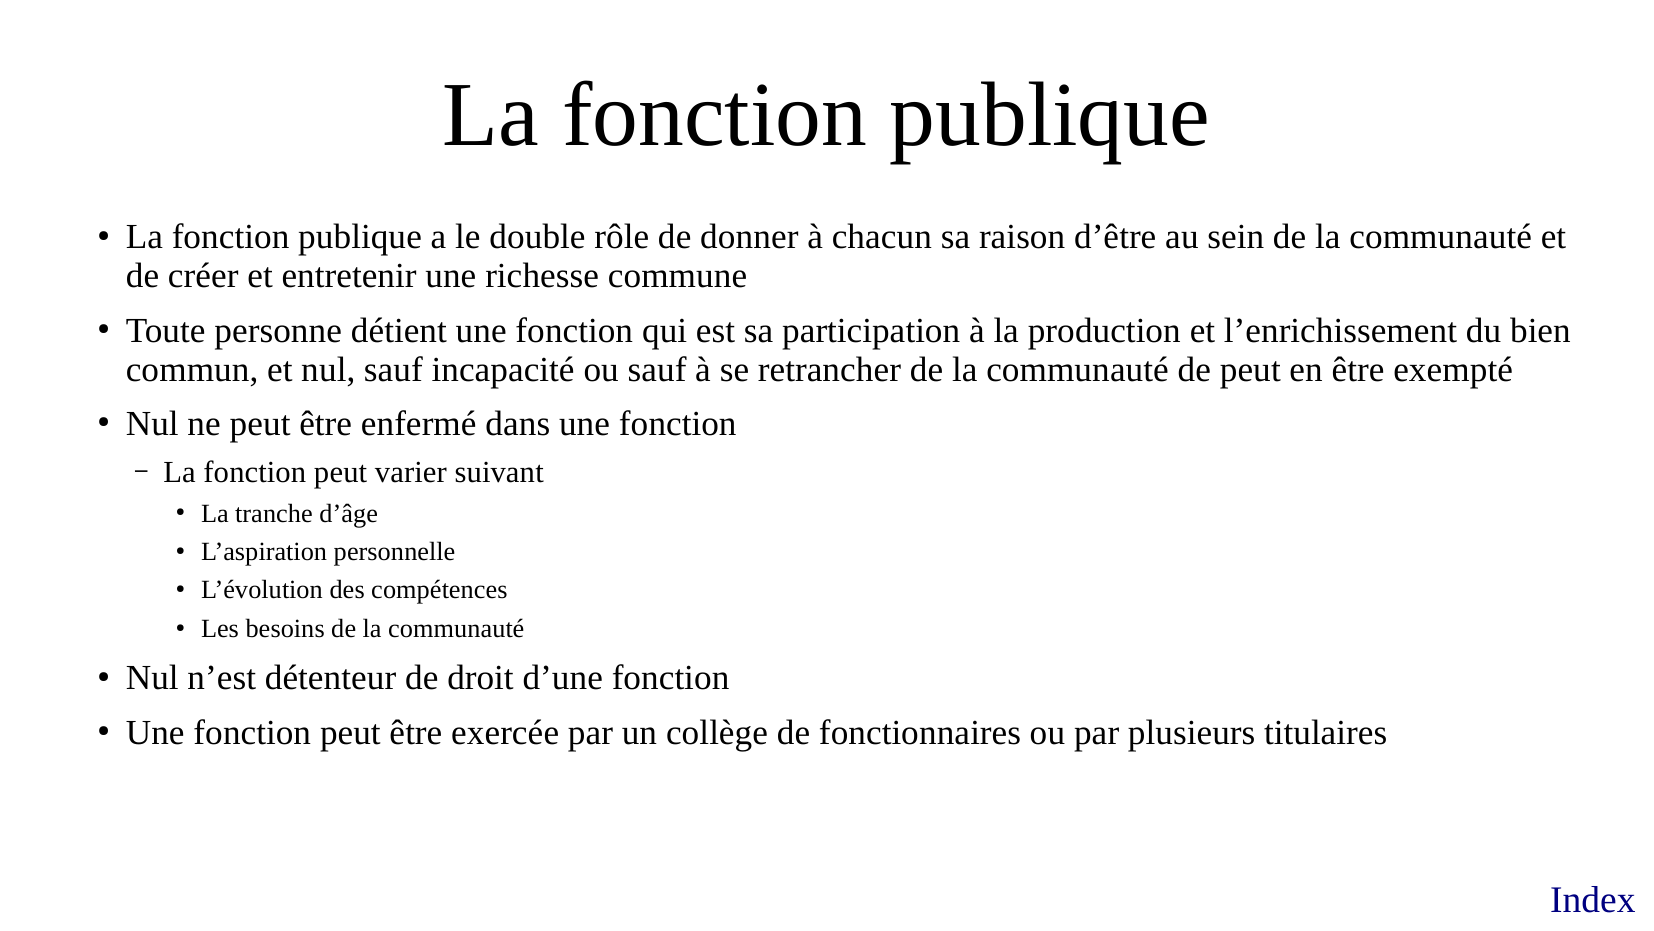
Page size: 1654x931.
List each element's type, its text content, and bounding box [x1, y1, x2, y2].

list La fonction publique a le double rôle de donner à chacun sa raison d’être au sein de la communauté et de créer et entretenir une richesse commune Toute personne détient une fonction qui est sa participation à la production et l’enrichissement du bien commun, et nul, sauf incapacité ou sauf à se retrancher de la communauté de peut en être exempté Nul ne peut être enfermé dans une fonction La fonction peut varier suivant La tranche d’âge L’aspiration personnelle L’évolution des compétences Les besoins de la communauté Nul n’est détenteur de droit d’une fonction Une fonction peut être exercée par un collège de fonctionnaires ou par plusieurs titulaires [88, 217, 1577, 757]
title La fonction publique [82, 0, 1571, 296]
